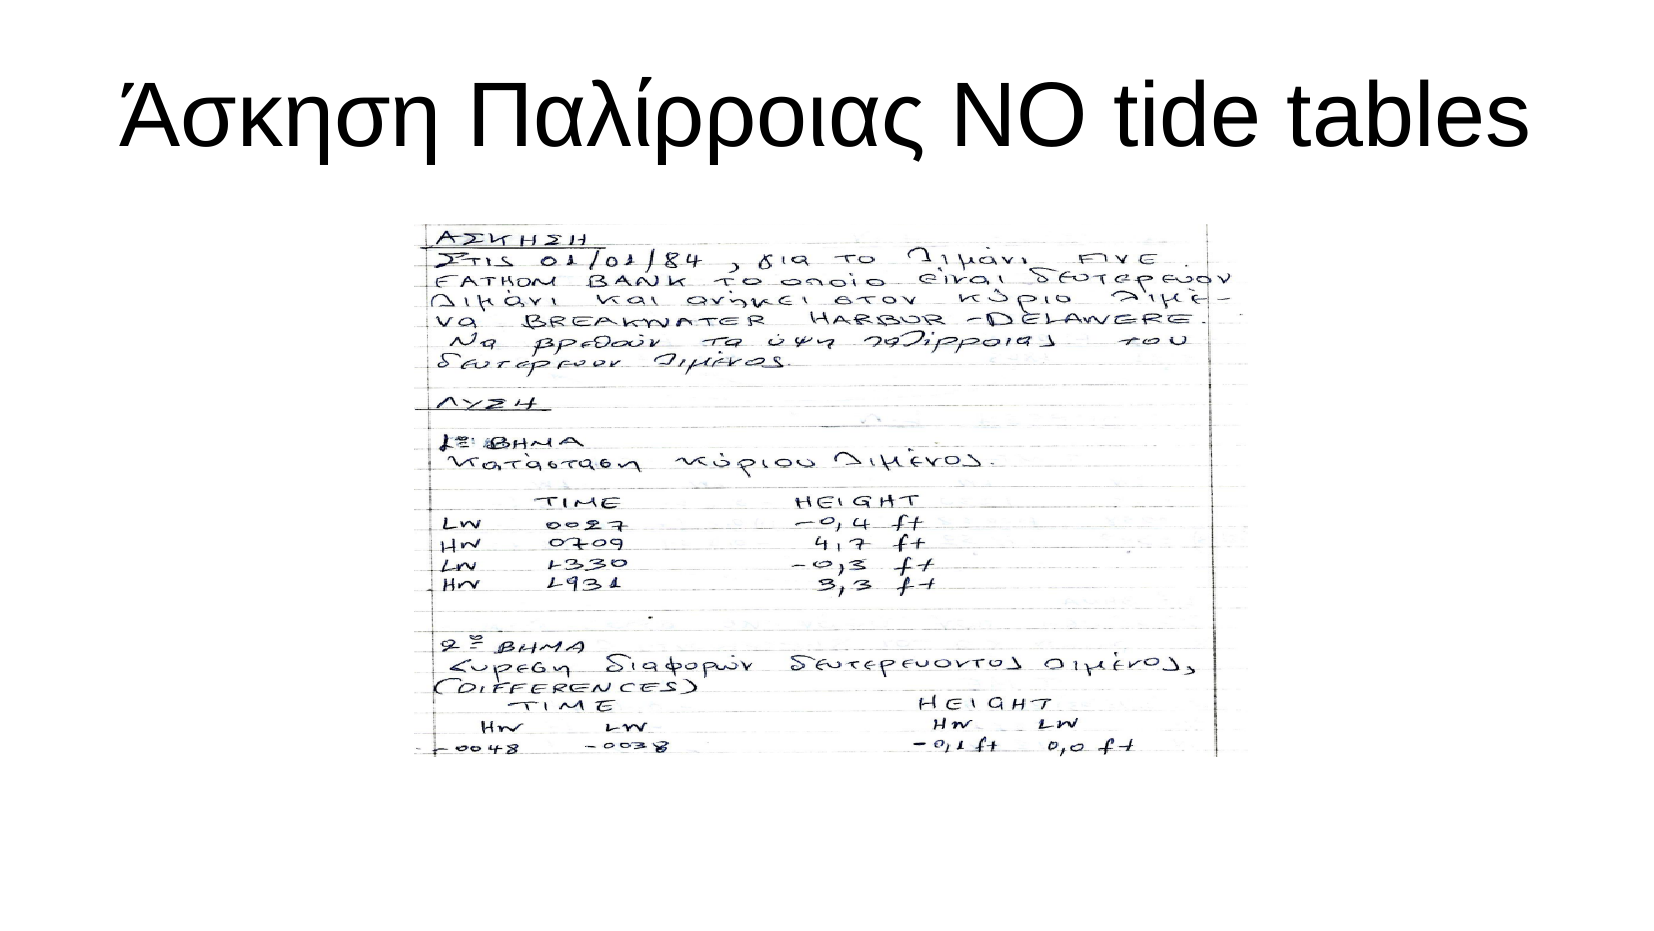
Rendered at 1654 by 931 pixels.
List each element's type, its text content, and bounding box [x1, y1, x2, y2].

picture [414, 224, 1248, 758]
title Άσκηση Παλίρροιας NO tide tables [82, 37, 1571, 193]
